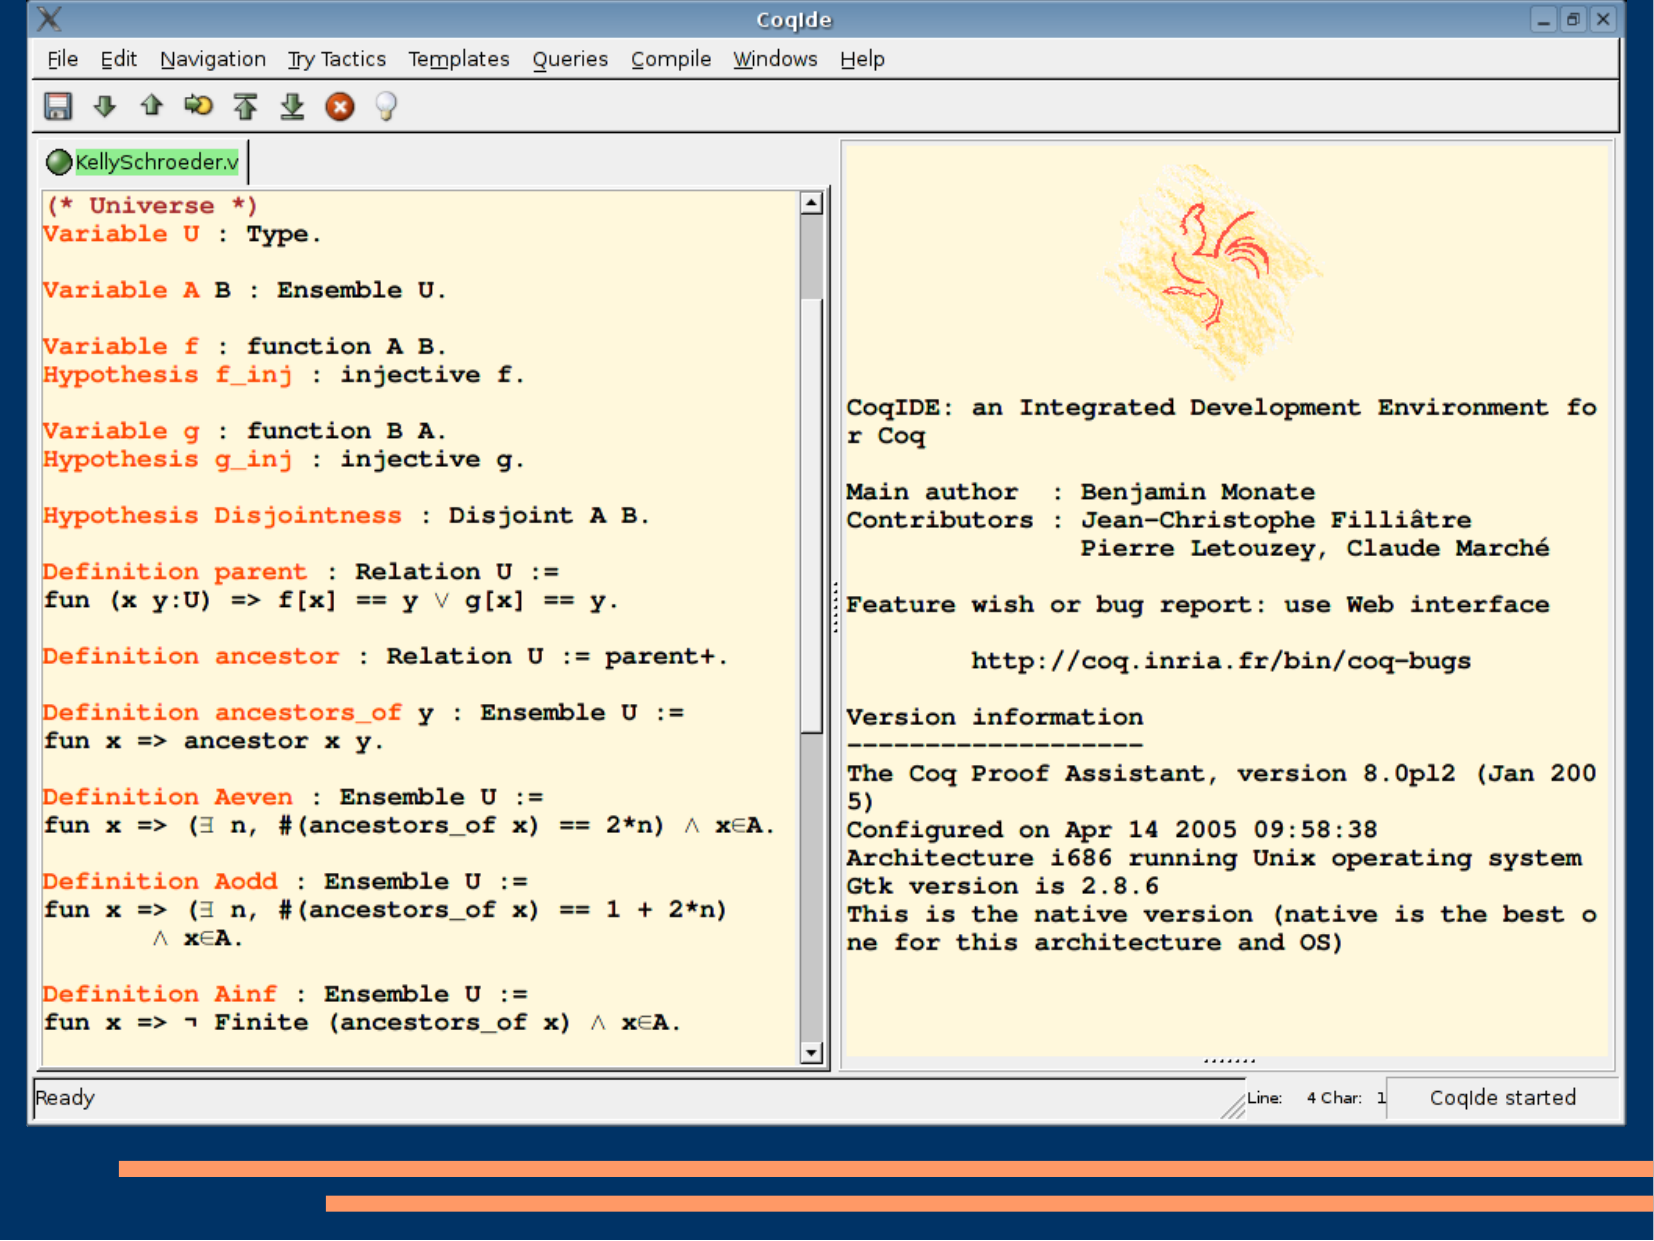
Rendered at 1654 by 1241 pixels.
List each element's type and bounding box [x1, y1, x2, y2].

picture [26, 0, 1627, 1127]
